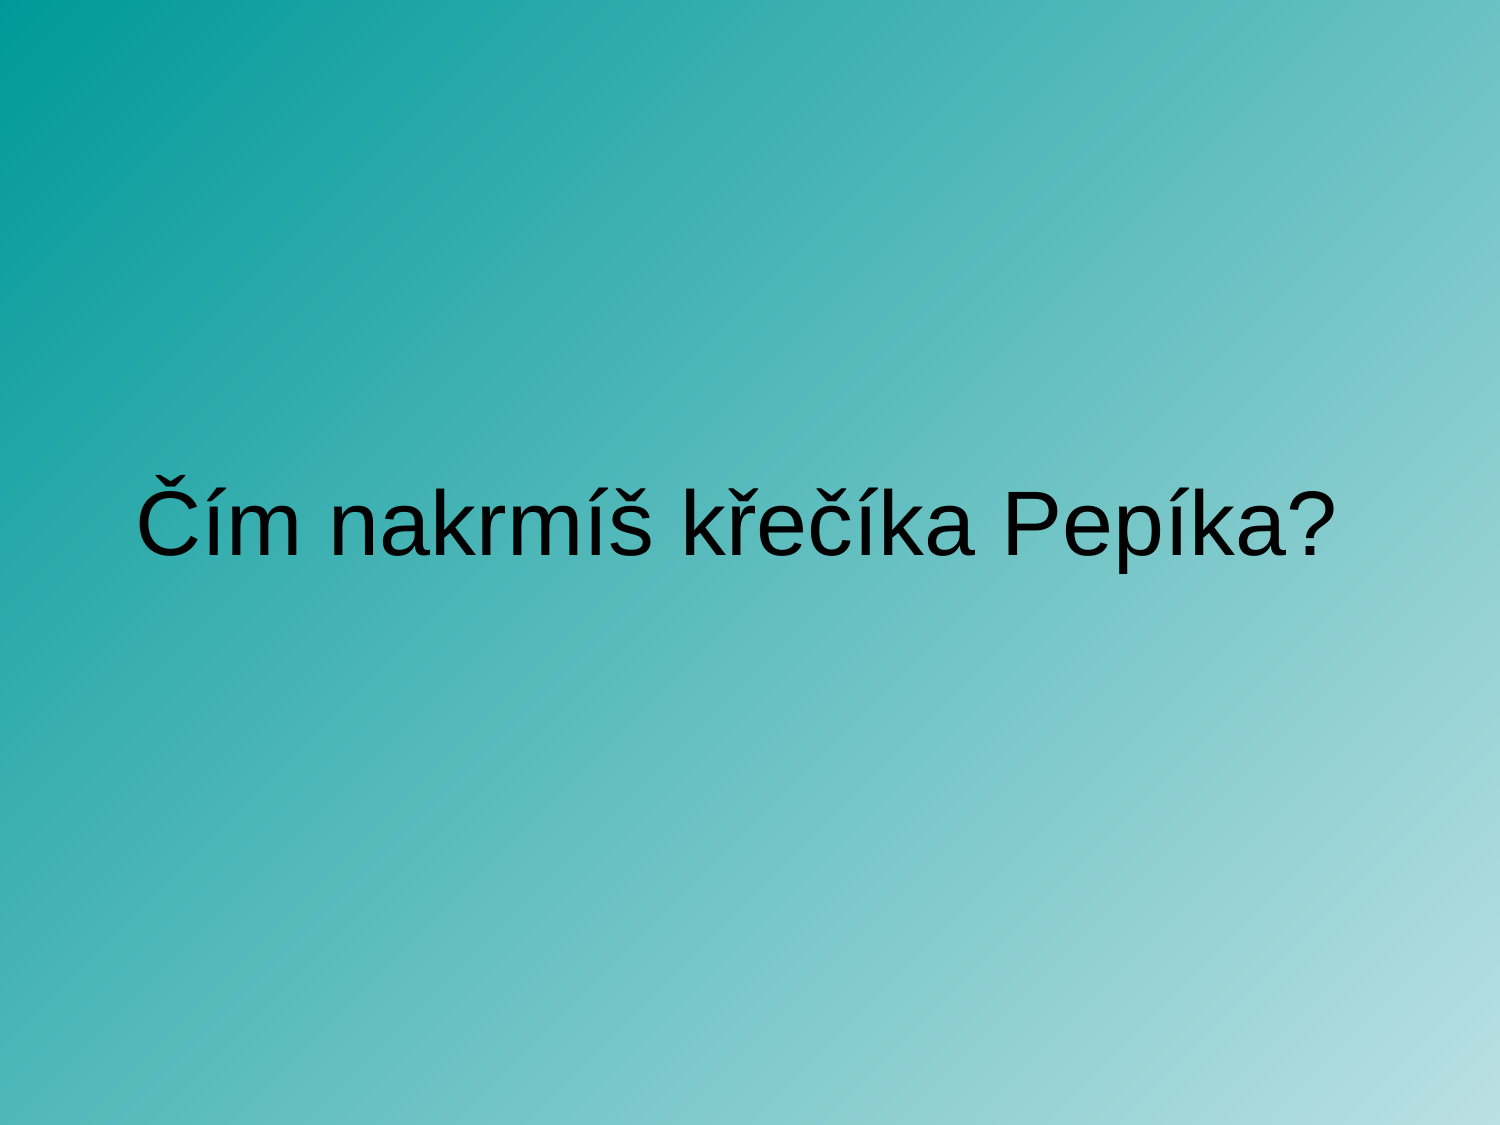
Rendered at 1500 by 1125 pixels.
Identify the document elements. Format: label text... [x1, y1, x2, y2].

title Čím nakrmíš křečíka Pepíka? [62, 424, 1413, 613]
